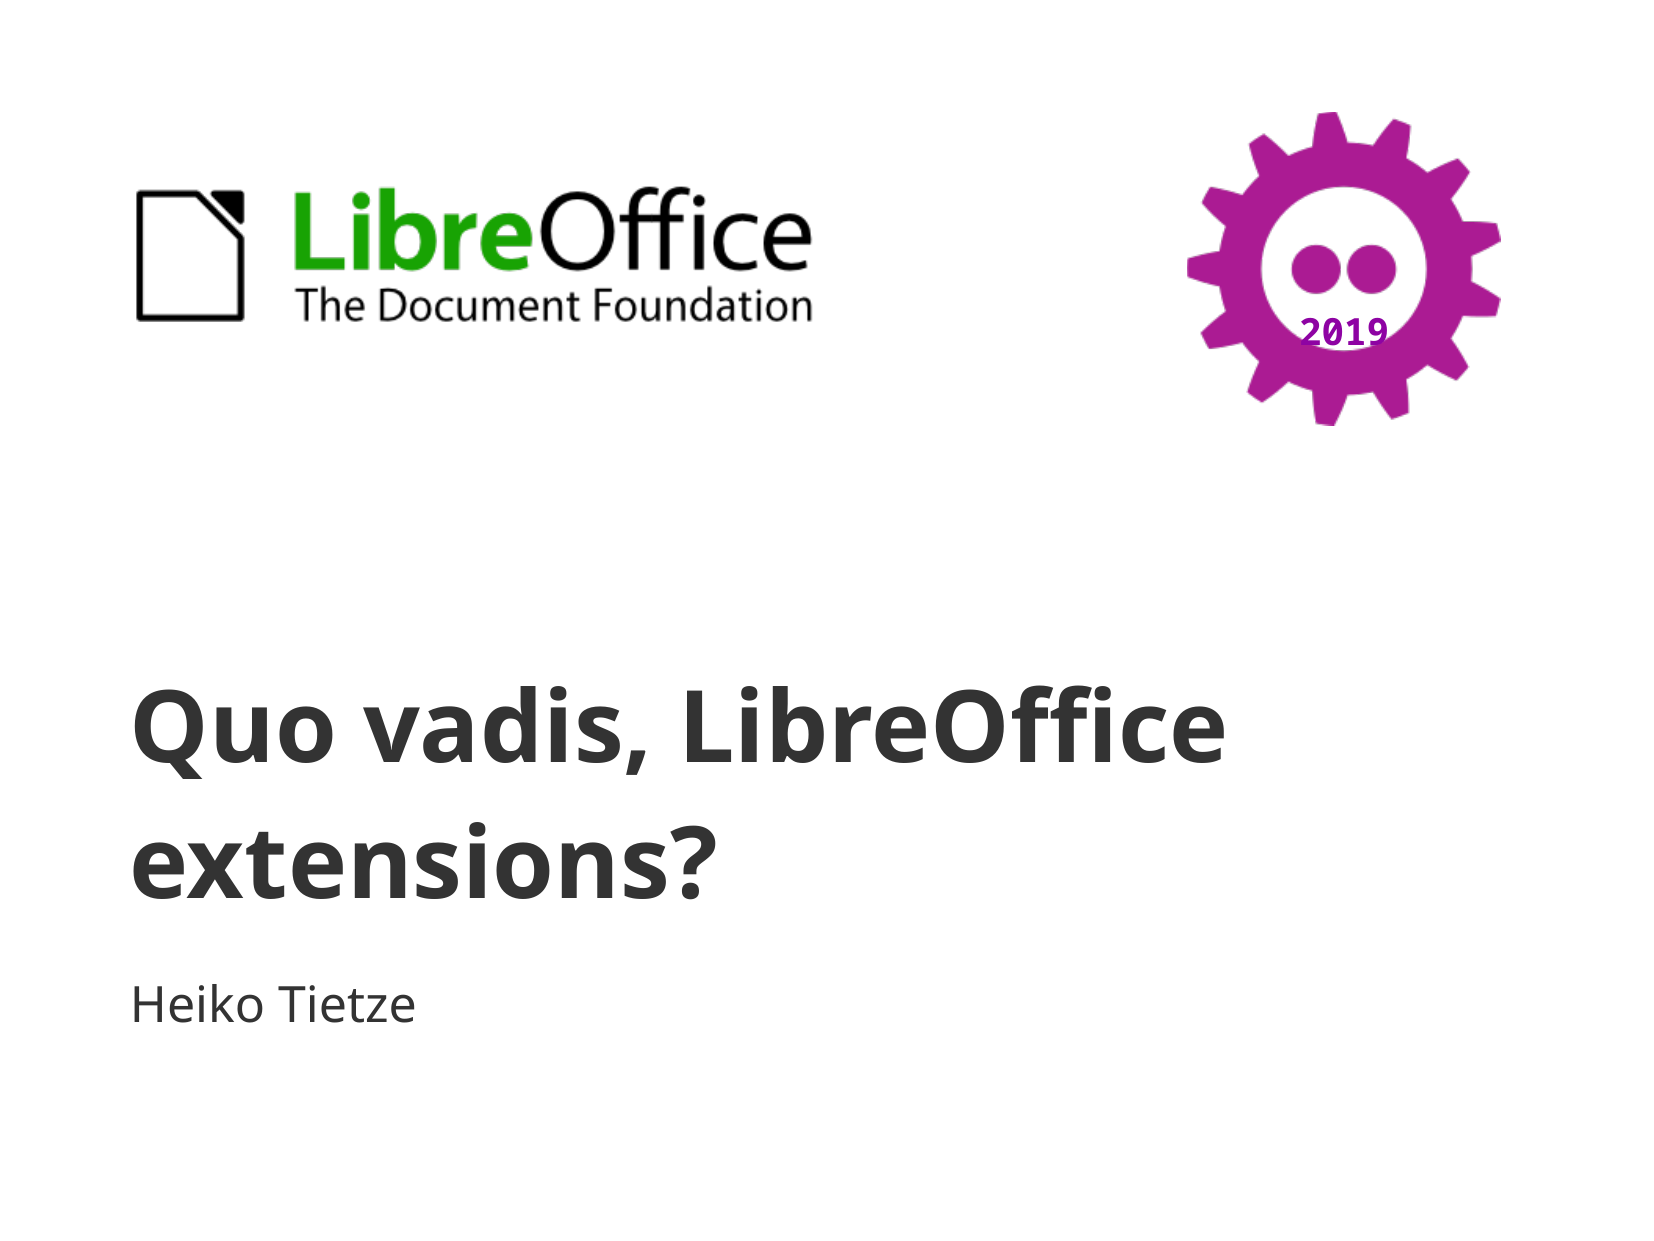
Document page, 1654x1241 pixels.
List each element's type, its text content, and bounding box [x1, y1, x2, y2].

list Heiko Tietze [129, 968, 1536, 1130]
picture [82, 129, 864, 380]
text_box 2019 [1284, 298, 1404, 356]
picture [1187, 112, 1501, 426]
title Quo vadis, LibreOffice extensions? [129, 655, 1536, 928]
